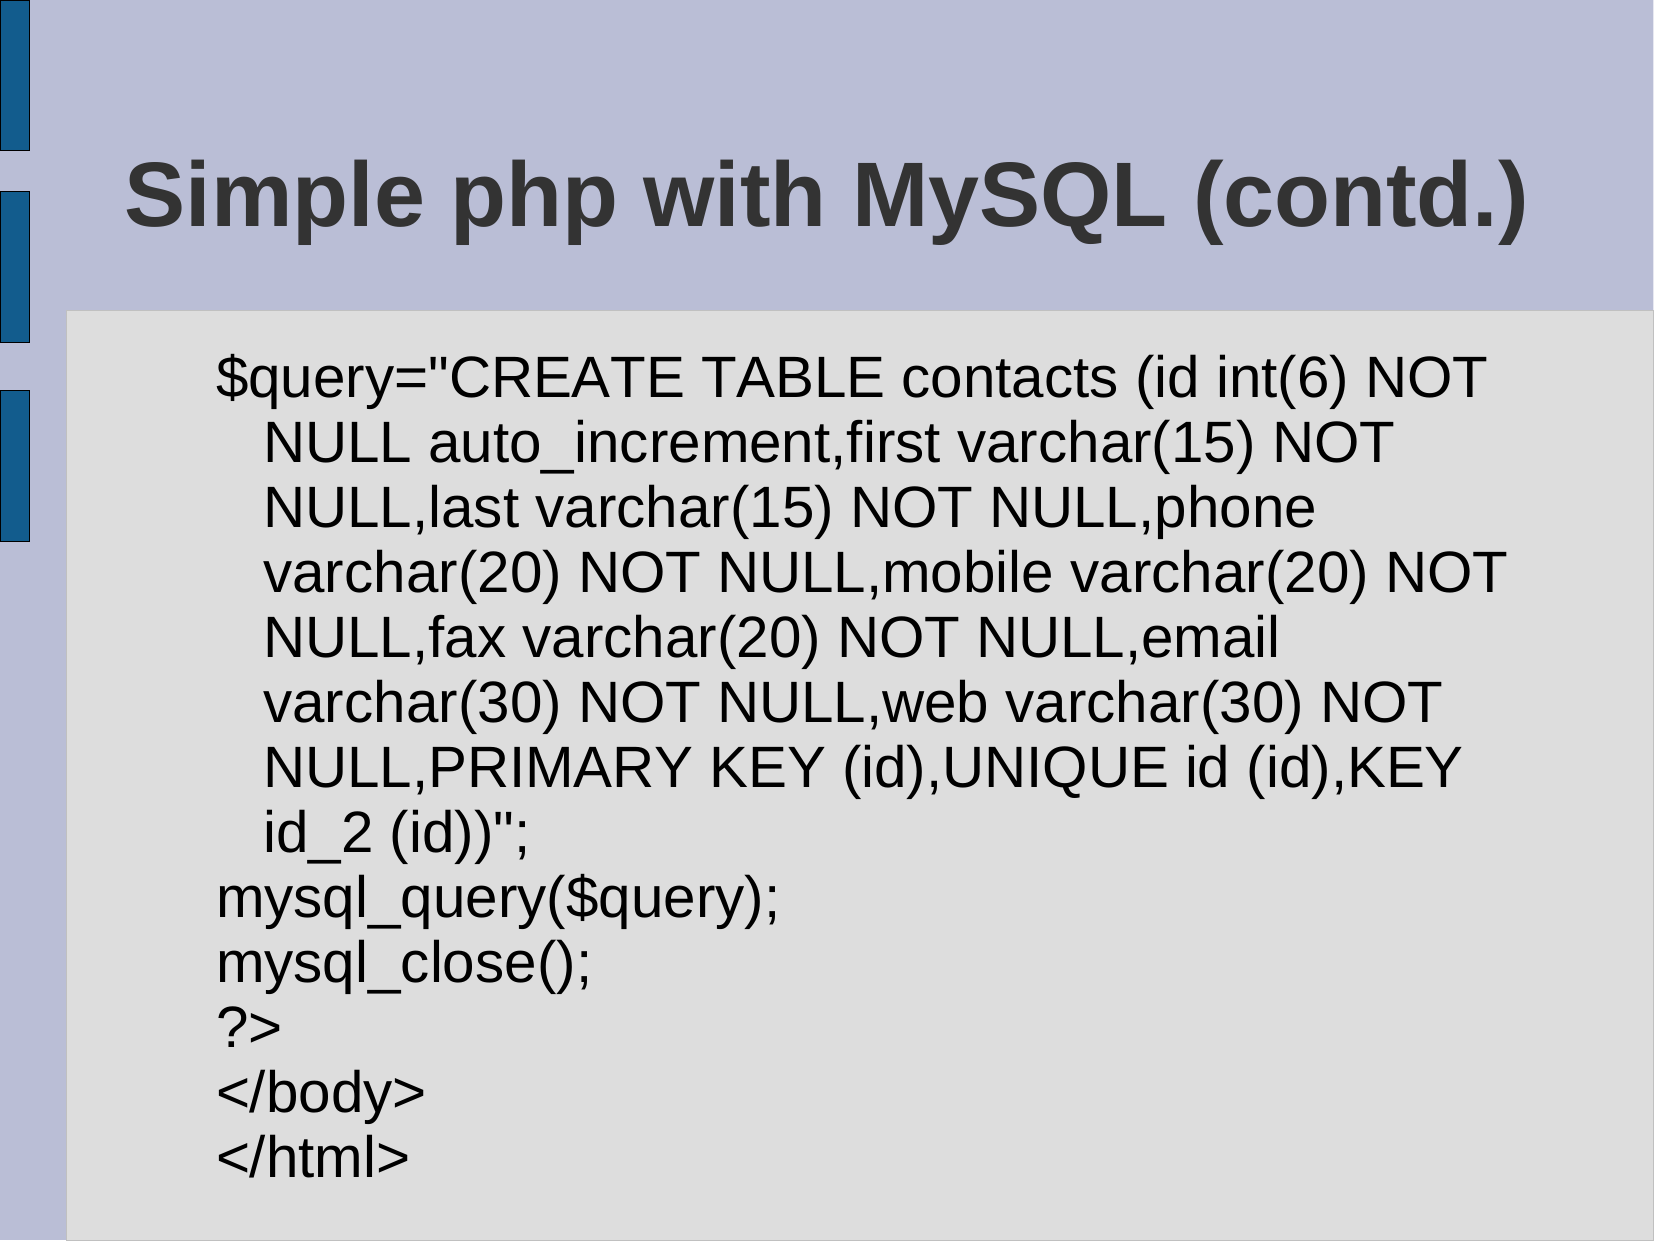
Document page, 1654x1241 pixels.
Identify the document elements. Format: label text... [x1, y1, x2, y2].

title Simple php with MySQL (contd.) [121, 91, 1534, 299]
list $query="CREATE TABLE contacts (id int(6) NOT NULL auto_increment,first varchar(15) NOT NULL,last varchar(15) NOT NULL,phone varchar(20) NOT NULL,mobile varchar(20) NOT NULL,fax varchar(20) NOT NULL,email varchar(30) NOT NULL,web varchar(30) NOT NULL,PRIMARY KEY (id),UNIQUE id (id),KEY id_2 (id))"; mysql_query($query); mysql_close(); ?> </body> </html> [121, 344, 1534, 1188]
